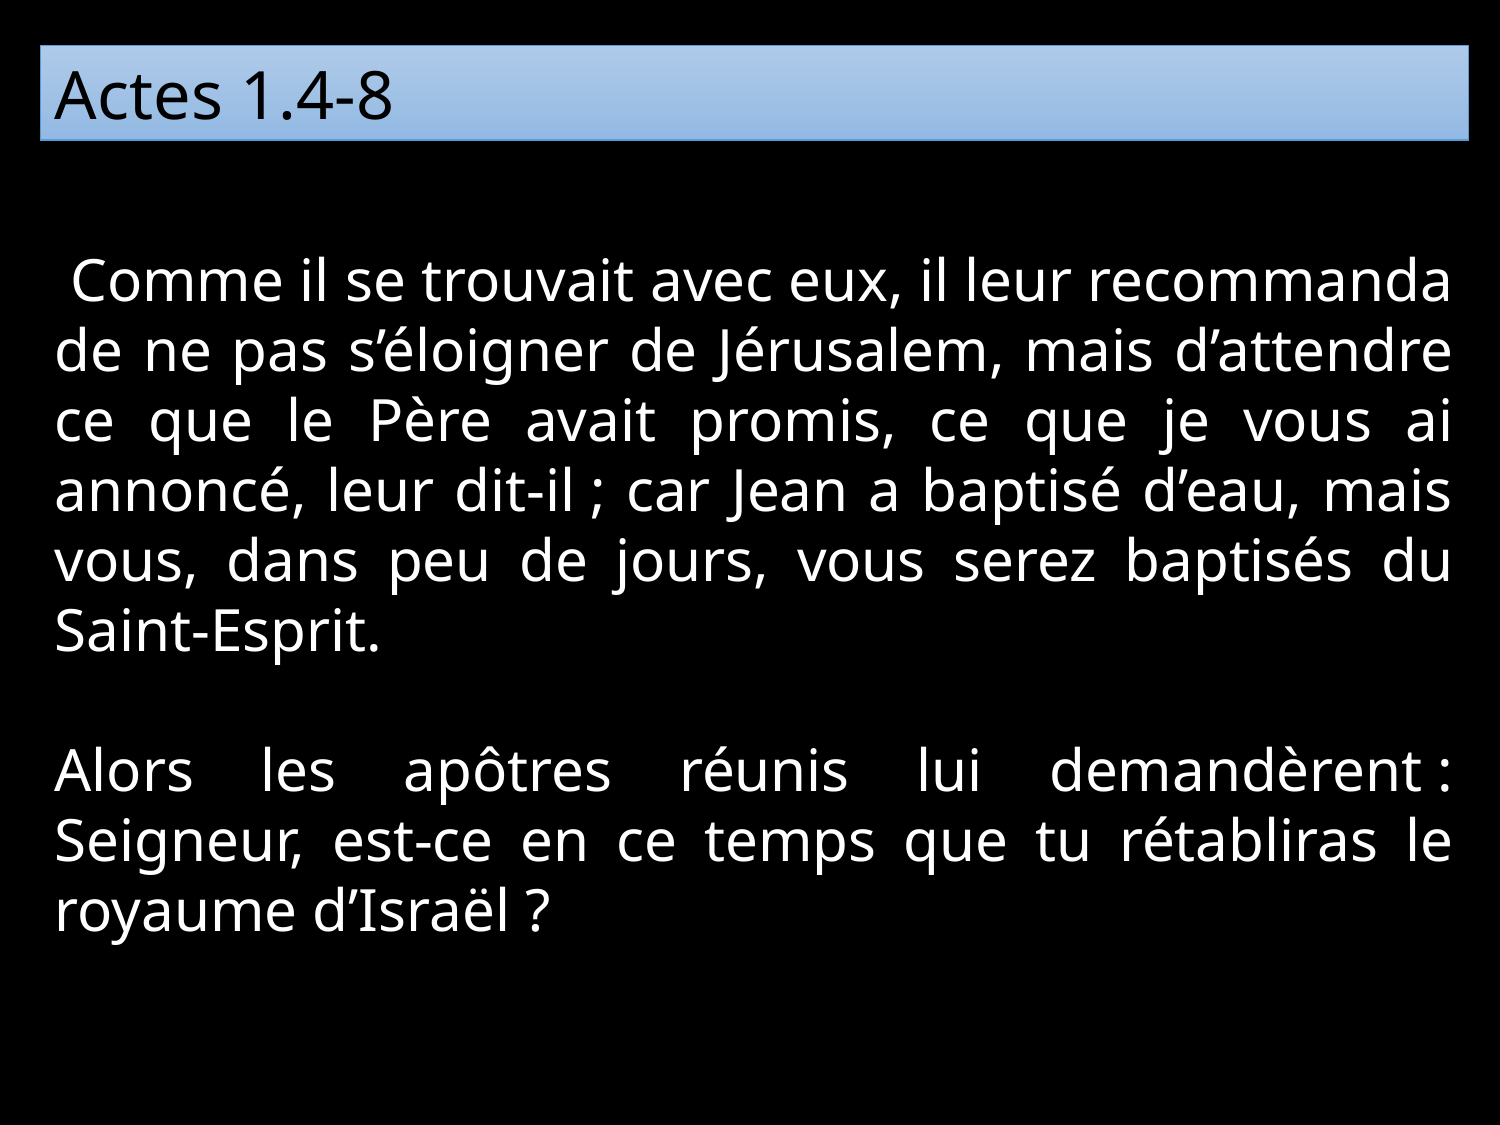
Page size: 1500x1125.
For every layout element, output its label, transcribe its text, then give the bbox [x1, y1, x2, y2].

text_box Comme il se trouvait avec eux, il leur recommanda de ne pas s’éloigner de Jérusalem, mais d’attendre ce que le Père avait promis, ce que je vous ai annoncé, leur dit-il ; car Jean a baptisé d’eau, mais vous, dans peu de jours, vous serez baptisés du Saint-Esprit. Alors les apôtres réunis lui demandèrent : Seigneur, est-ce en ce temps que tu rétabliras le royaume d’Israël ? [40, 236, 1469, 951]
text_box Actes 1.4-8 [40, 45, 1469, 141]
